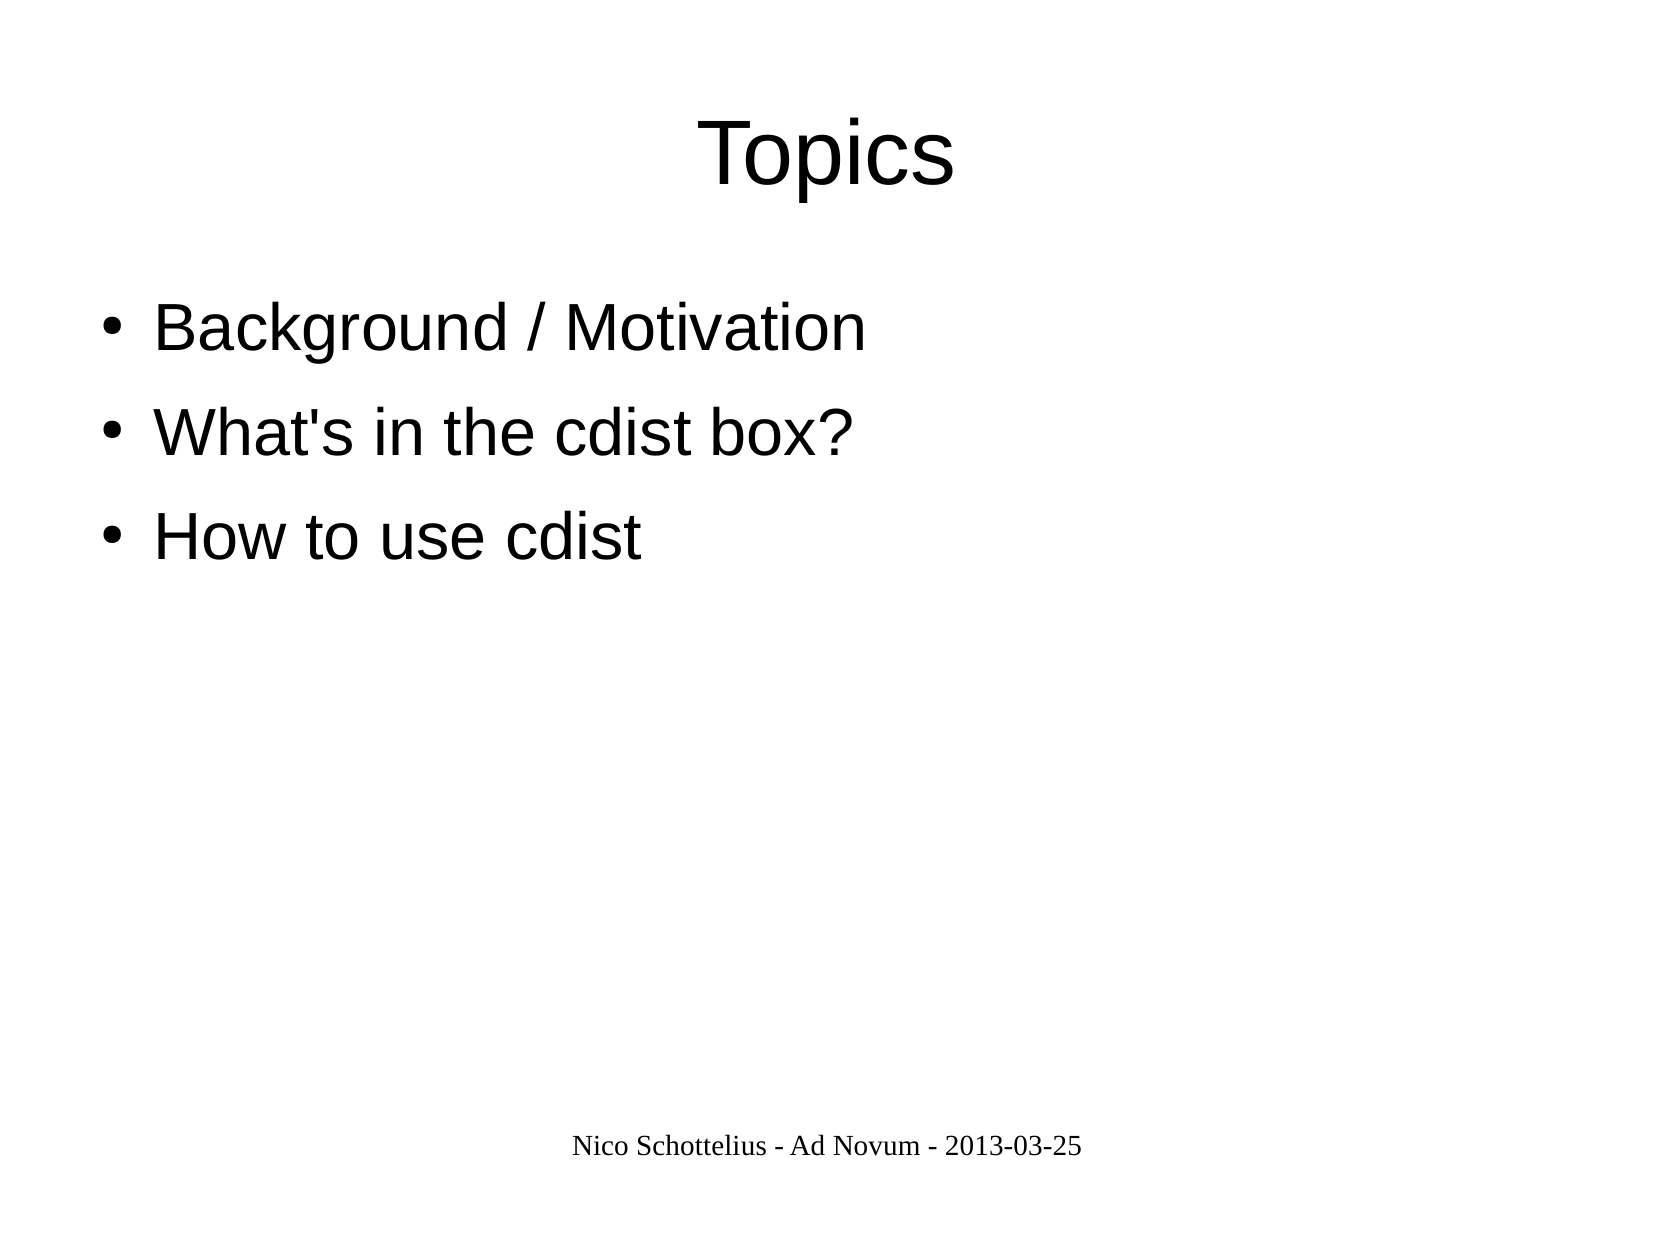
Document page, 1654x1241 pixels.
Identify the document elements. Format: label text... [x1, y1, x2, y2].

list Background / Motivation What's in the cdist box? How to use cdist [82, 290, 1538, 1010]
title Topics [82, 49, 1571, 257]
